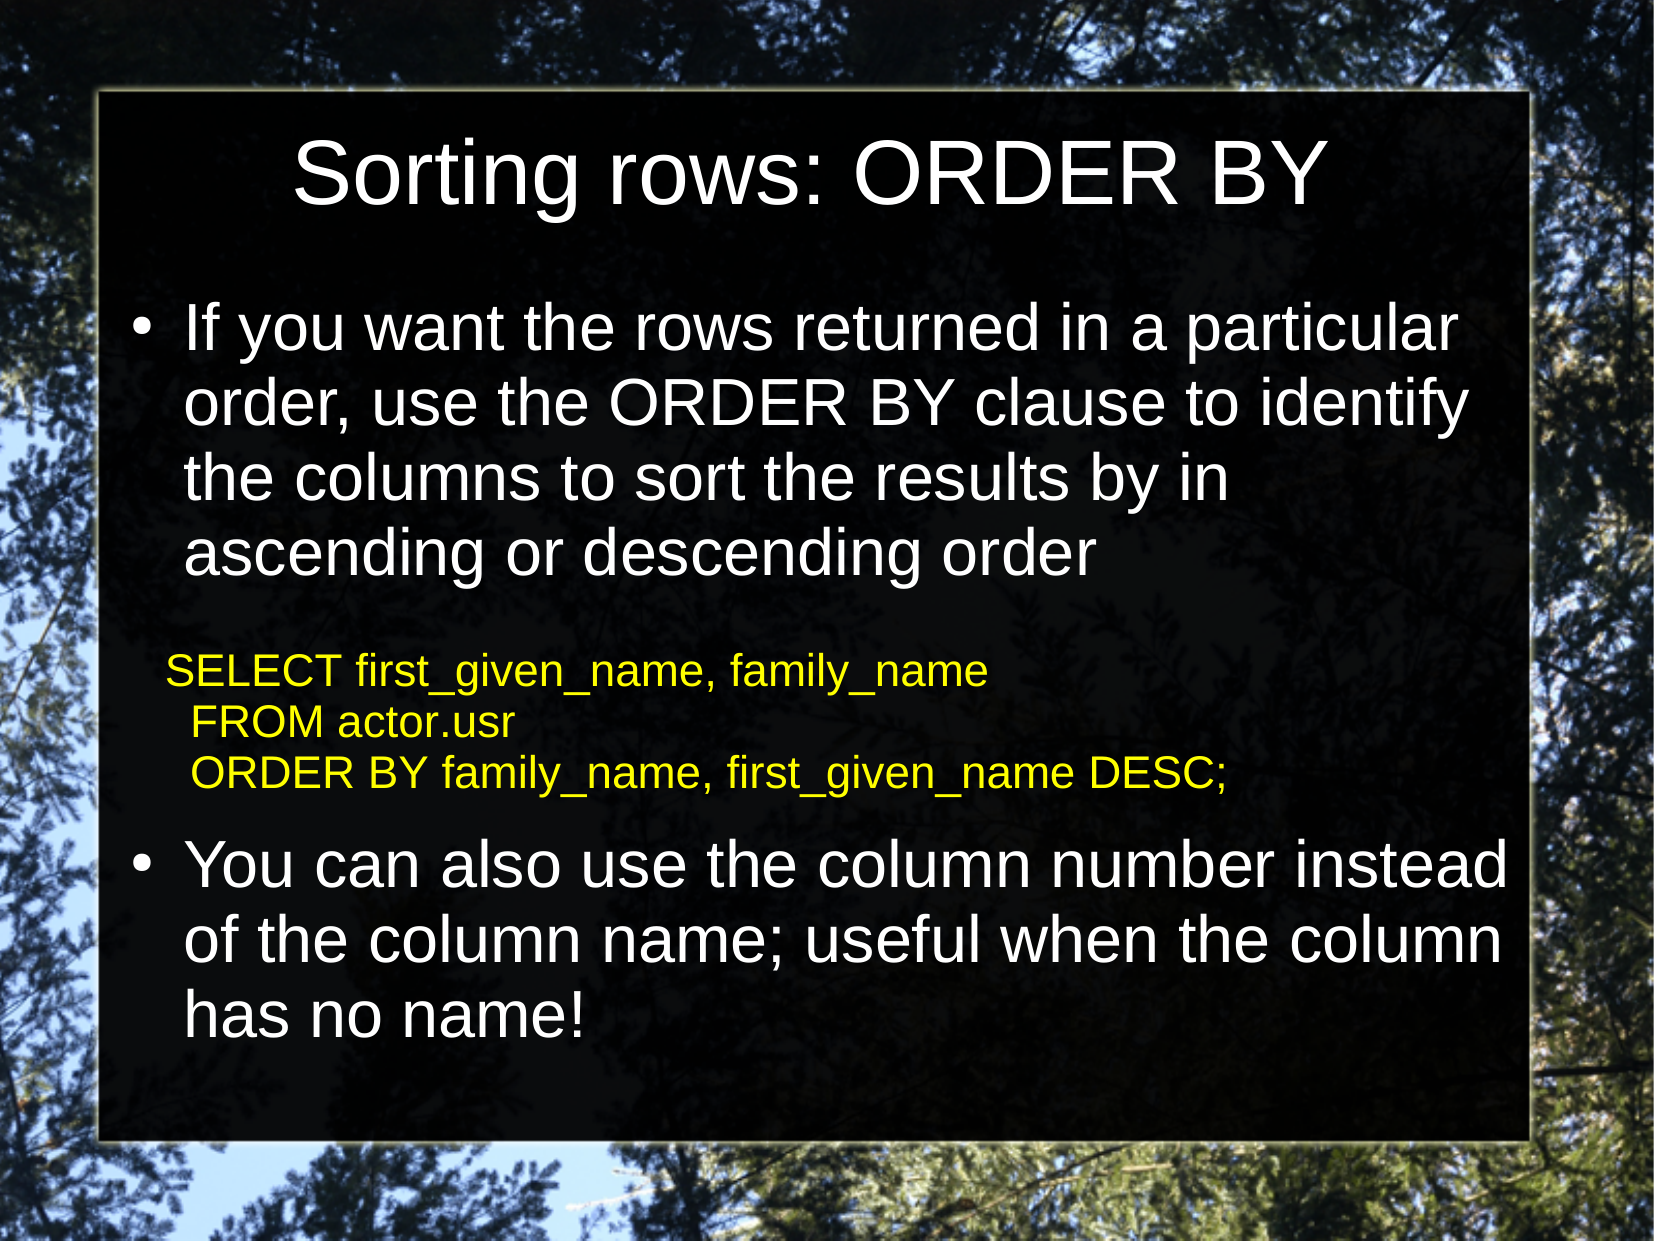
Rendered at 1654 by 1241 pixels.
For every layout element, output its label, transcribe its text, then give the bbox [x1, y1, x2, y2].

text_box SELECT first_given_name, family_name FROM actor.usr ORDER BY family_name, first_given_name DESC; [150, 637, 1463, 807]
title Sorting rows: ORDER BY [88, 88, 1536, 257]
list If you want the rows returned in a particular order, use the ORDER BY clause to identify the columns to sort the results by in ascending or descending order You can also use the column number instead of the column name; useful when the column has no name! [112, 290, 1536, 1052]
picture [0, 0, 1654, 1241]
